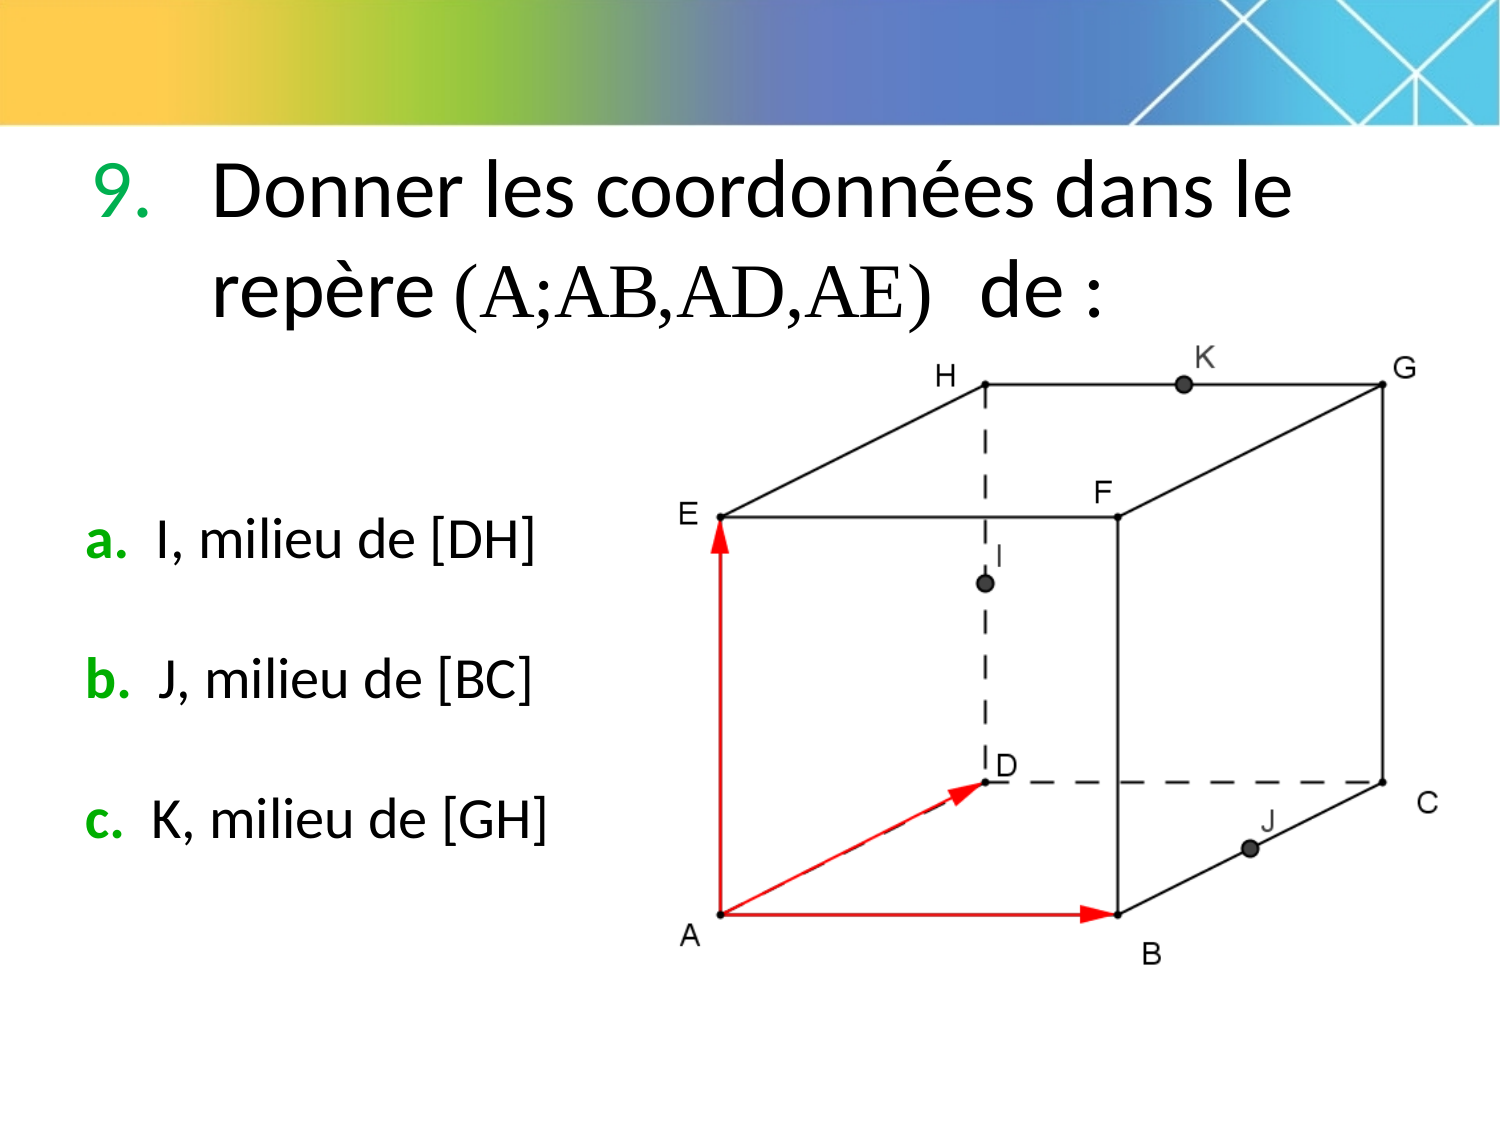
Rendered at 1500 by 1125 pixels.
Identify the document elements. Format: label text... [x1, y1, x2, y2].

picture [0, 0, 1500, 127]
text_box a. I, milieu de [DH] b. J, milieu de [BC] c. K, milieu de [GH] [70, 492, 650, 858]
chart [445, 234, 947, 351]
picture [667, 339, 1451, 986]
title Donner les coordonnées dans le repère de : [75, 126, 1500, 342]
